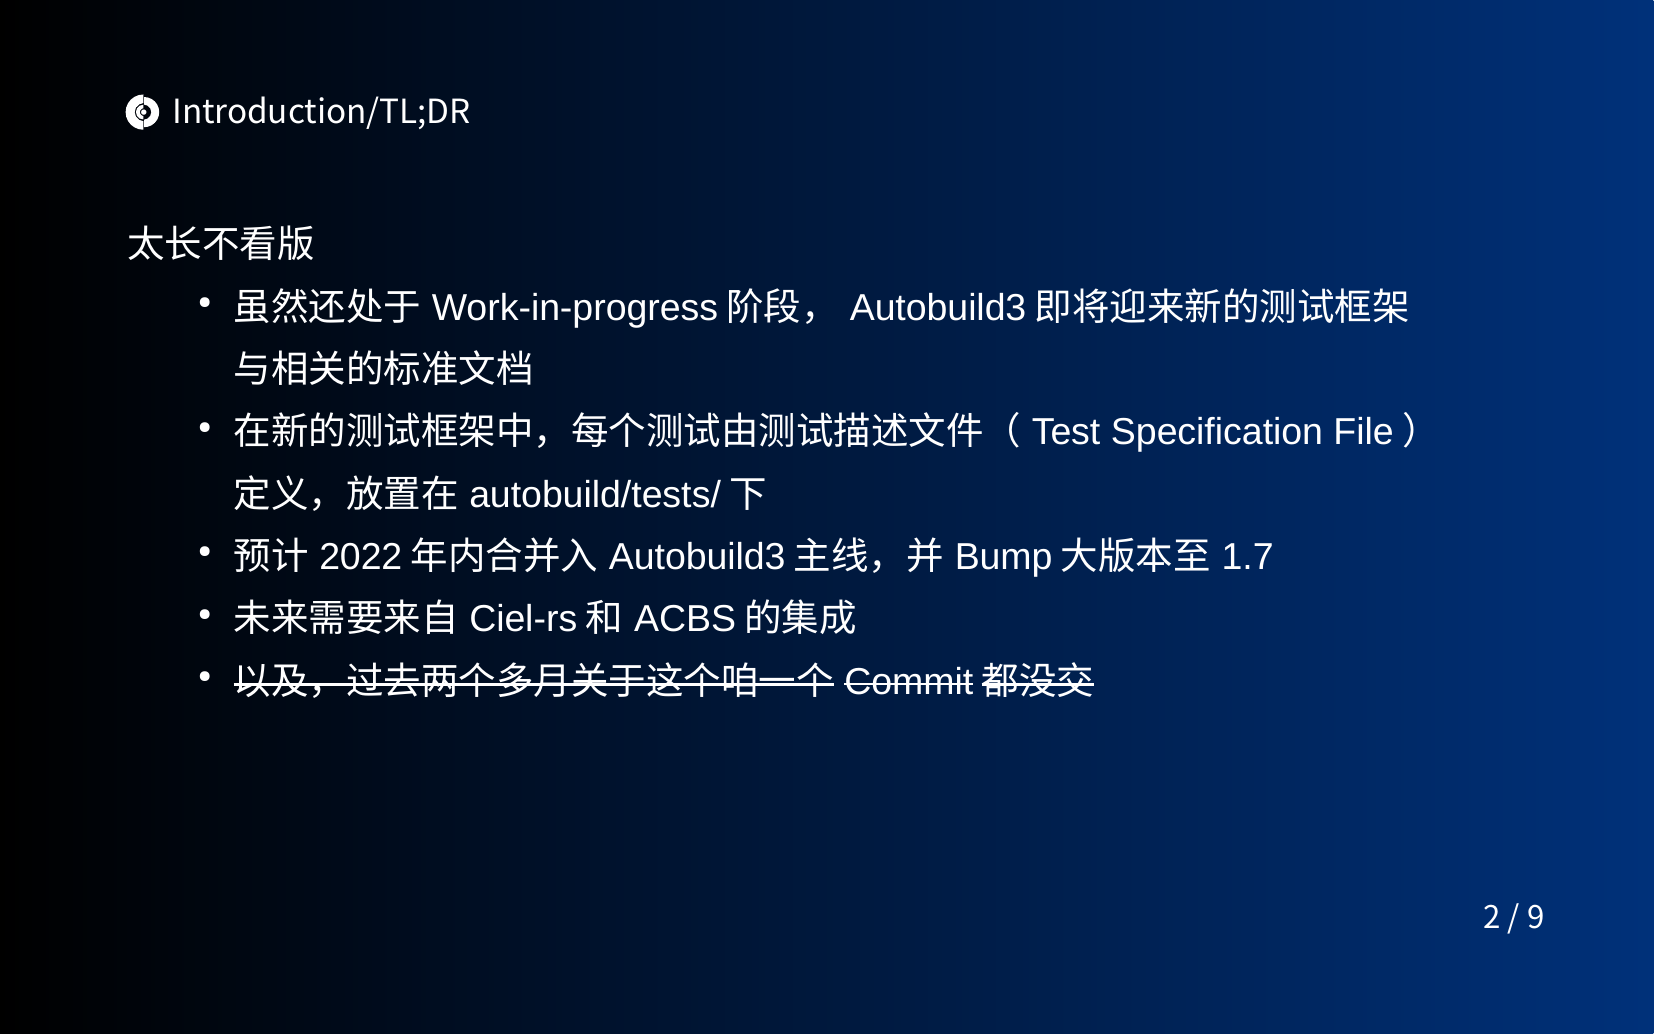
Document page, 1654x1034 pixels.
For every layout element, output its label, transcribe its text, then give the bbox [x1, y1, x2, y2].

text_box 太长不看版 虽然还处于Work-in-progress阶段，Autobuild3即将迎来新的测试框架与相关的标准文档 在新的测试框架中，每个测试由测试描述文件（Test Specification File）定义，放置在autobuild/tests/下 预计2022年内合并入Autobuild3主线，并Bump大版本至1.7 未来需要来自Ciel-rs和ACBS的集成 以及，过去两个多月关于这个咱一个Commit都没交 [112, 206, 1457, 713]
picture [118, 88, 167, 136]
text_box <编号> / 9 [1086, 885, 1560, 957]
text_box Introduction/TL;DR [172, 84, 1654, 134]
